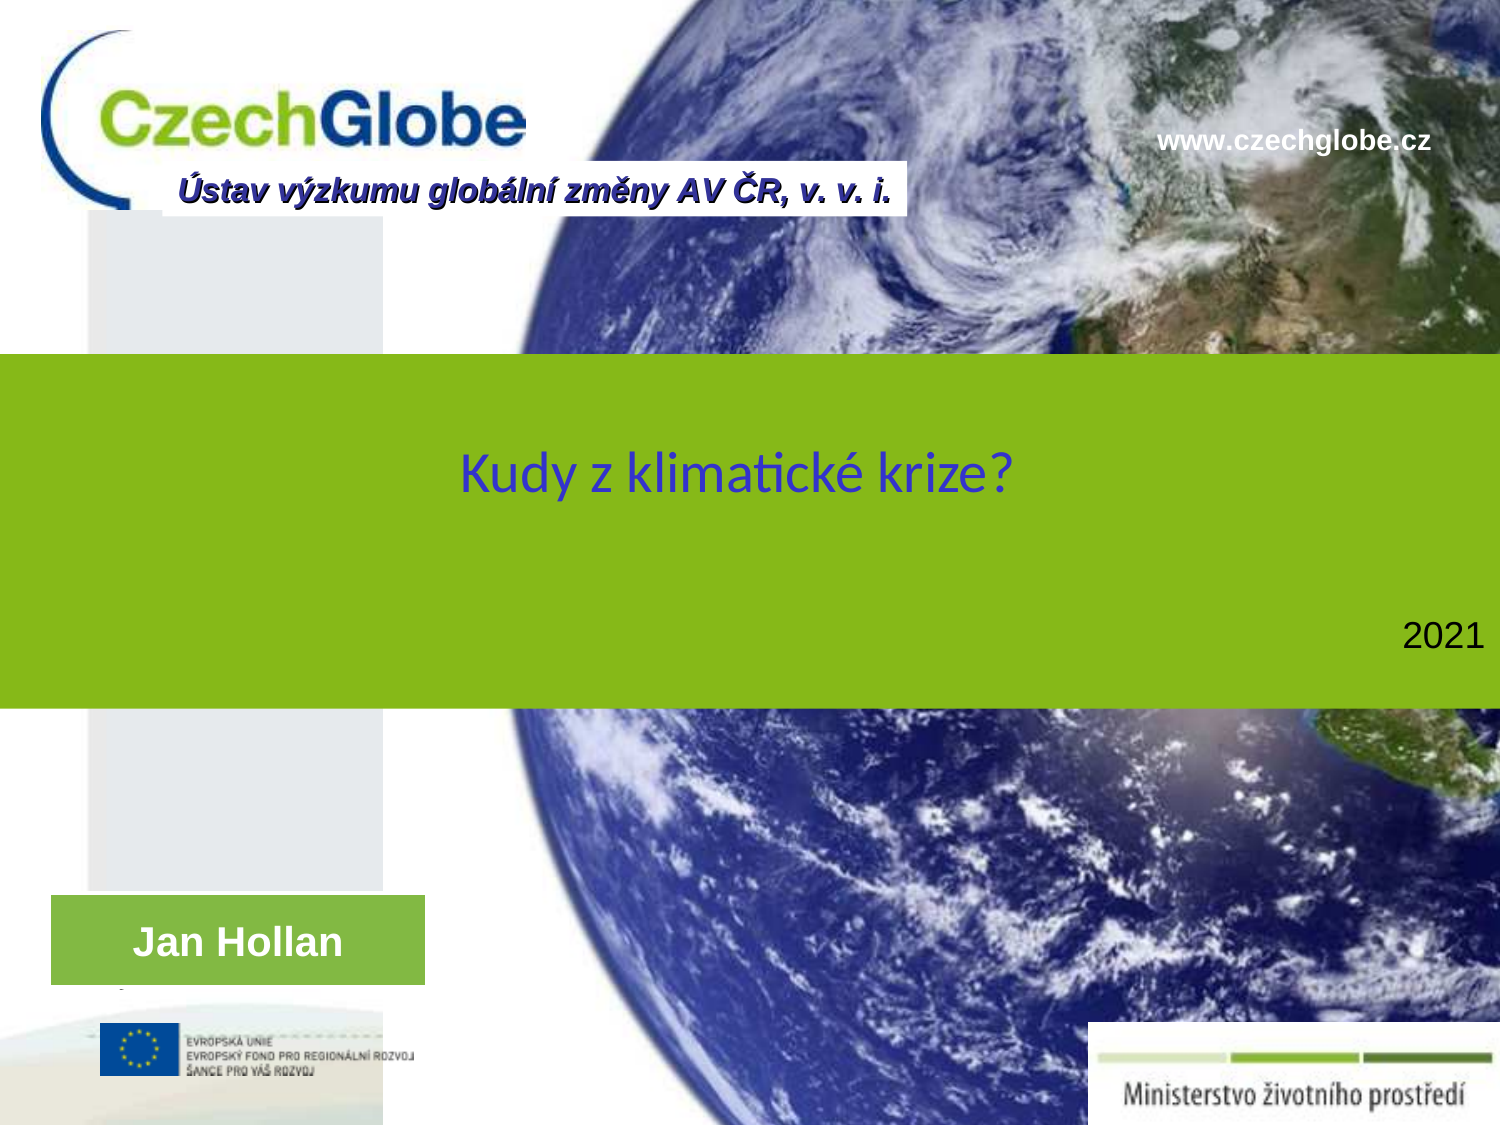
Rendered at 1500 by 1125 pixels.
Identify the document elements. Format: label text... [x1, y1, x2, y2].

text_box Jan Hollan [49, 892, 428, 988]
text_box [0, 354, 1500, 709]
text_box Ústav výzkumu globální změny AV ČR, v. v. i. [162, 160, 908, 217]
picture [0, 0, 1500, 354]
text_box 2021 [287, 603, 1500, 709]
picture [0, 709, 1500, 1125]
text_box www.czechglobe.cz [971, 113, 1447, 192]
title Kudy z klimatické krize? [59, 348, 1418, 590]
